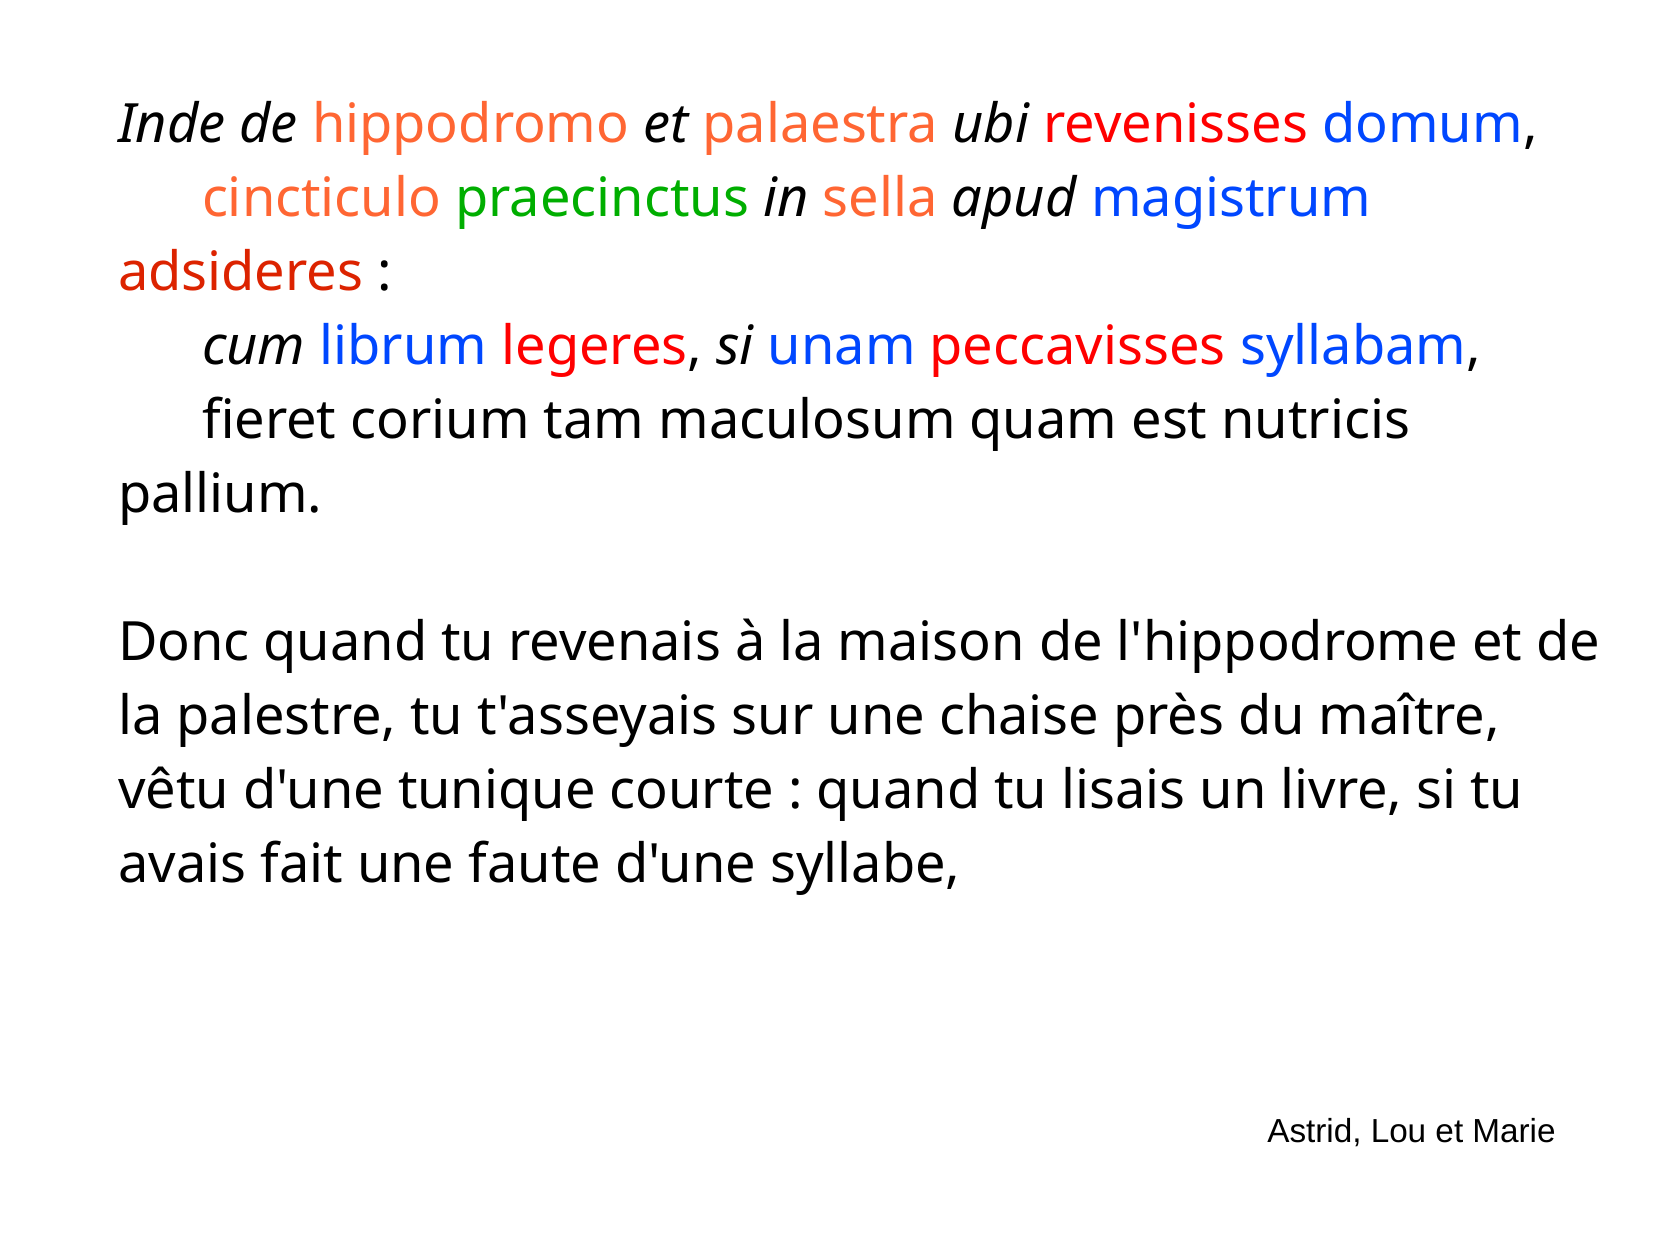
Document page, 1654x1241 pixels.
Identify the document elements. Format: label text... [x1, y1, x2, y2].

list Inde de hippodromo et palaestra ubi revenisses domum, cincticulo praecinctus in sella apud magistrum adsideres : cum librum legeres, si unam peccavisses syllabam, fieret corium tam maculosum quam est nutricis pallium. Donc quand tu revenais à la maison de l'hippodrome et de la palestre, tu t'asseyais sur une chaise près du maître, vêtu d'une tunique courte : quand tu lisais un livre, si tu avais fait une faute d'une syllabe, [118, 84, 1607, 1111]
text_box Astrid, Lou et Marie [1252, 1105, 1571, 1158]
